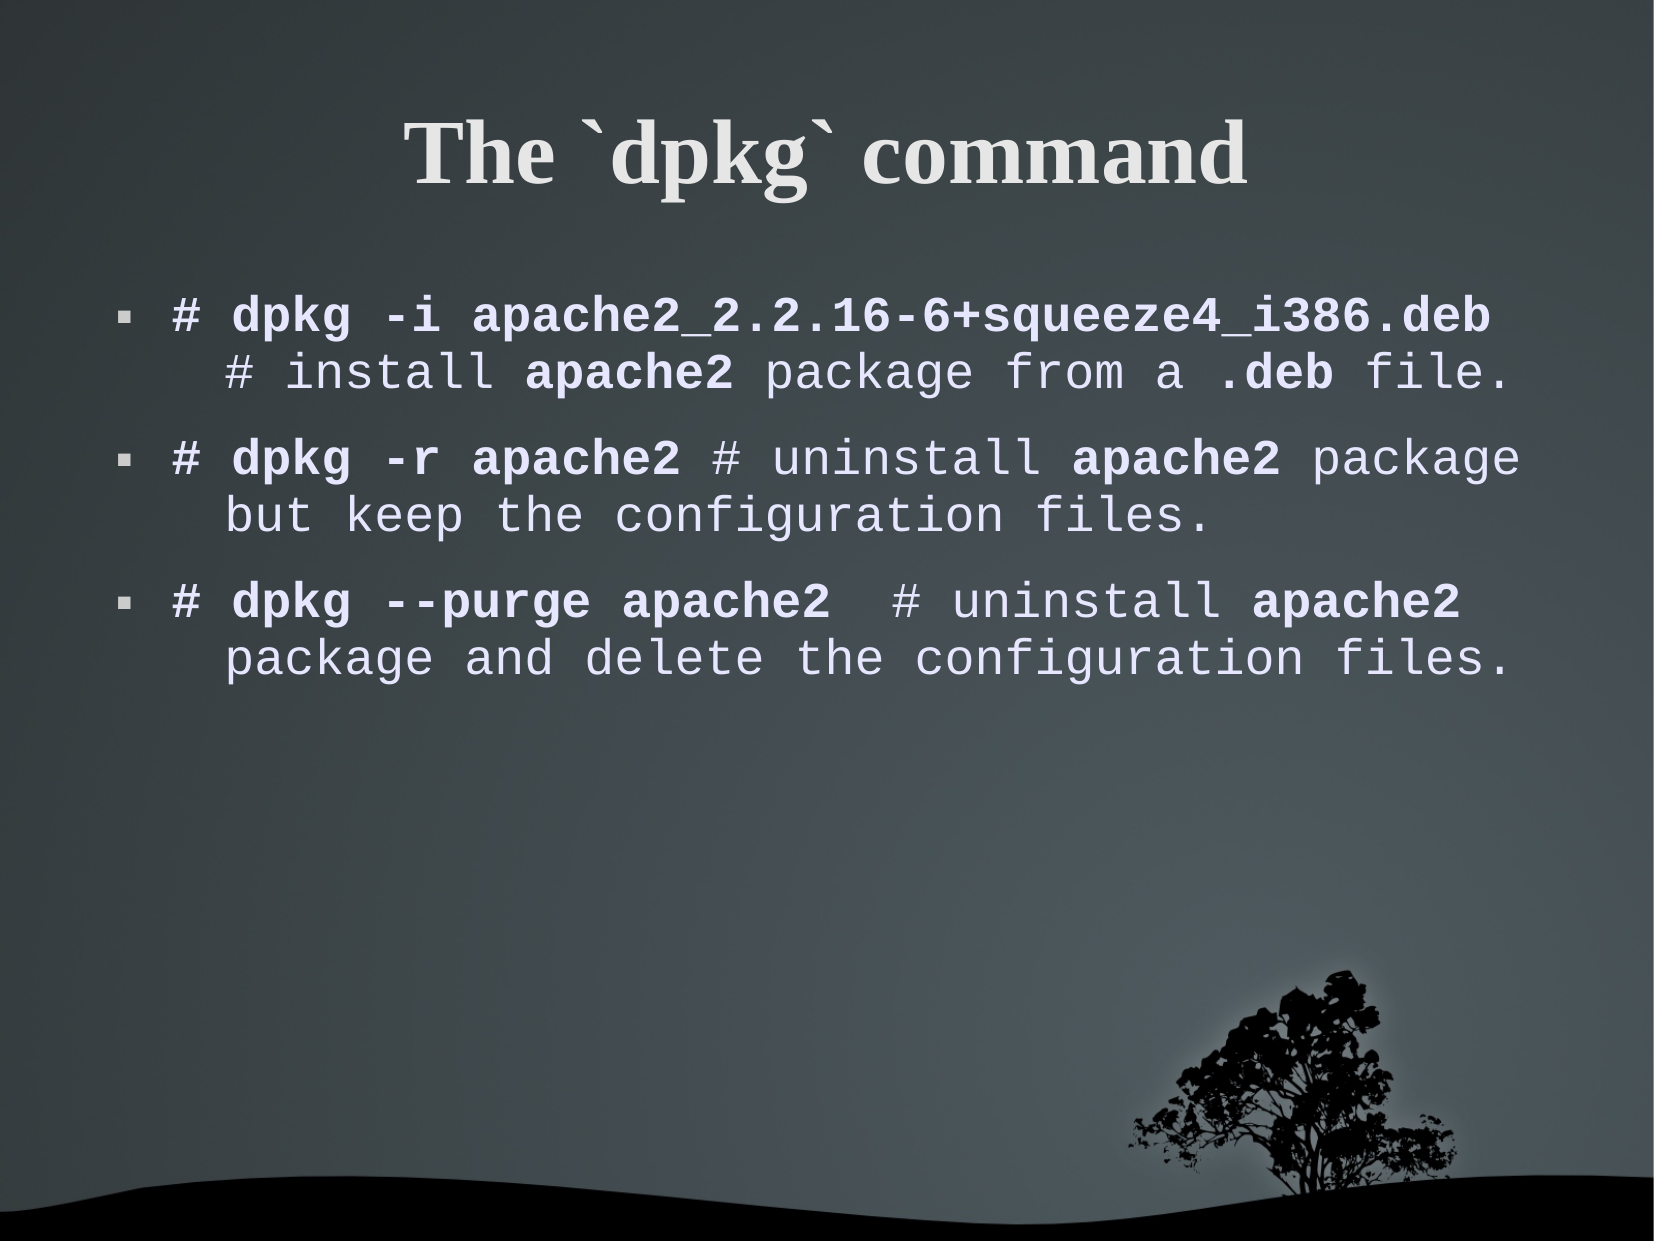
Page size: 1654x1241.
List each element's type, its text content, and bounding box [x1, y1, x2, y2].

list # dpkg -i apache2_2.2.16-6+squeeze4_i386.deb # install apache2 package from a .deb file. # dpkg -r apache2 # uninstall apache2 package but keep the configuration files. # dpkg --purge apache2 # uninstall apache2 package and delete the configuration files. [82, 290, 1571, 1109]
picture [0, 0, 1654, 1241]
title The `dpkg` command [82, 49, 1571, 257]
